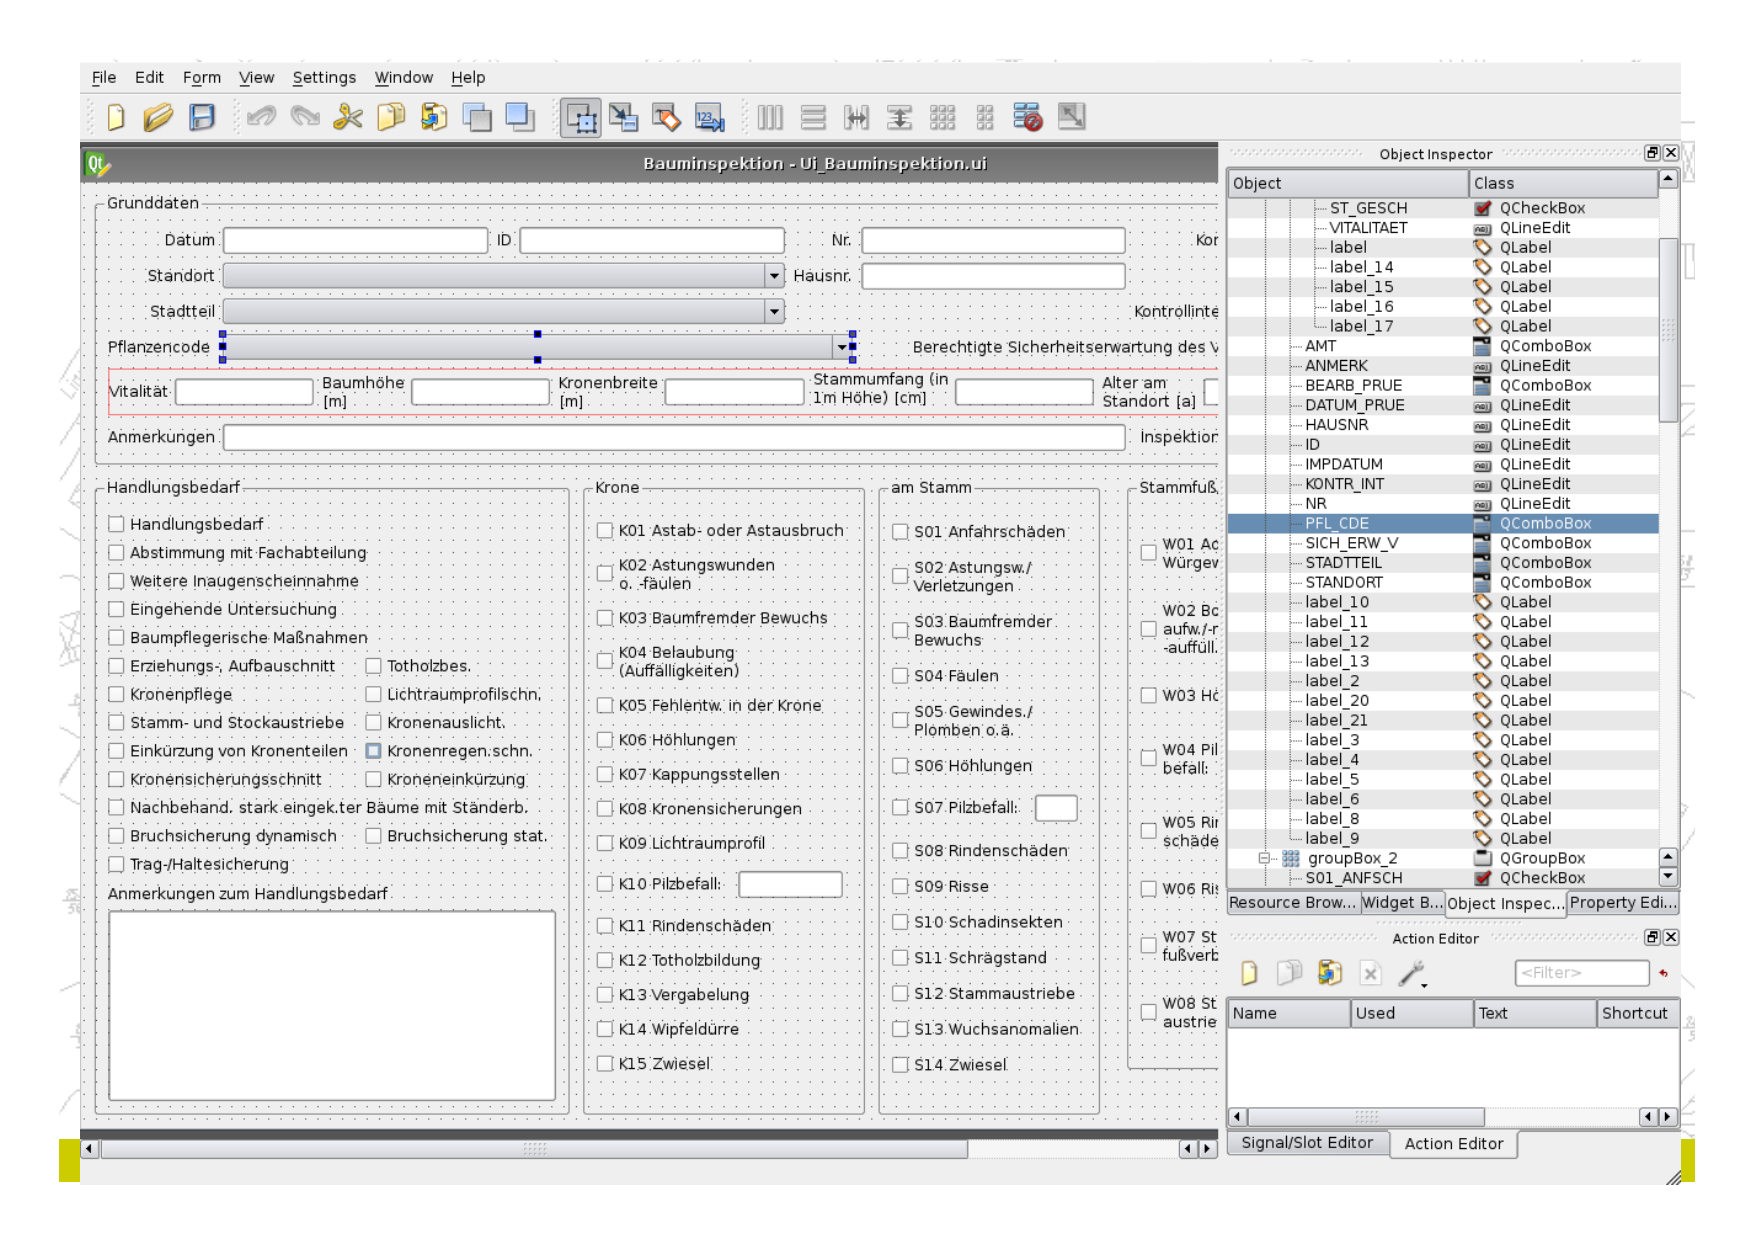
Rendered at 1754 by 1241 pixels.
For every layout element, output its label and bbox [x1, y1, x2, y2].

picture [80, 62, 1681, 1185]
